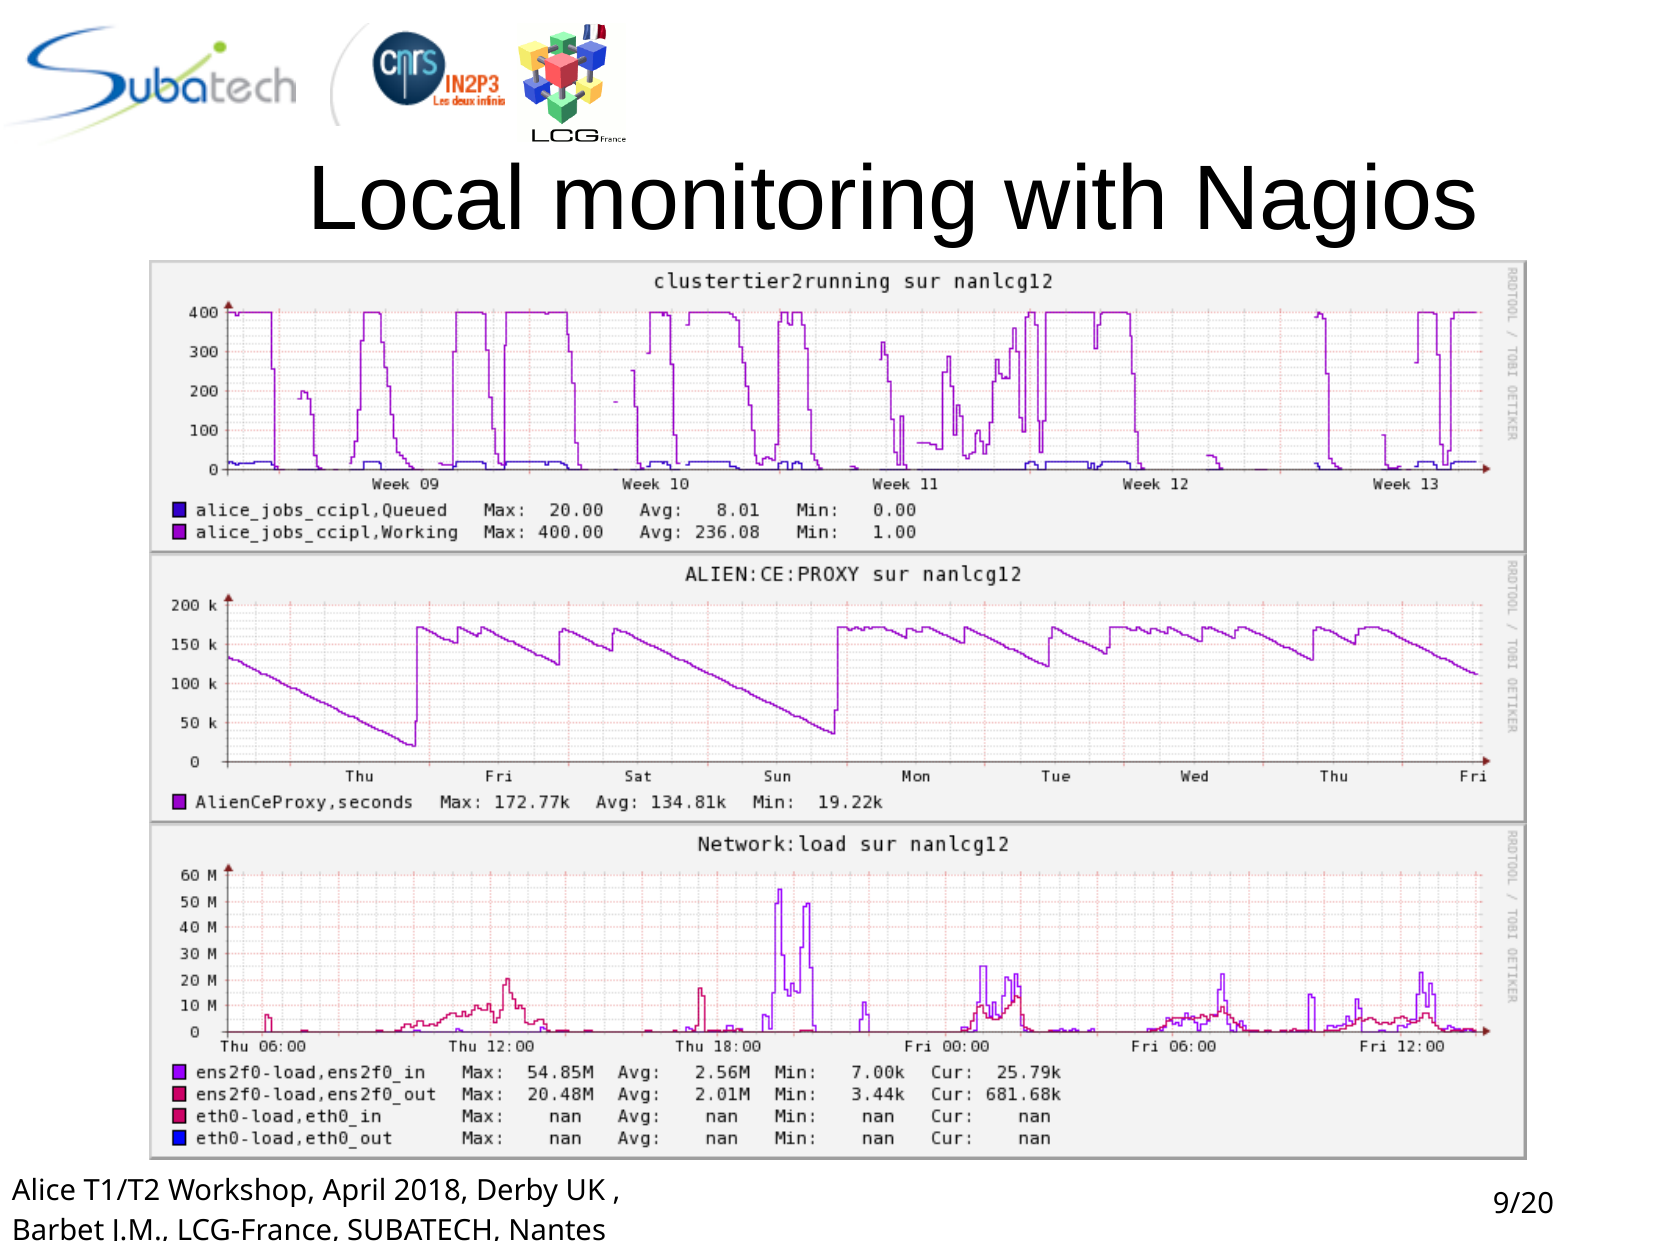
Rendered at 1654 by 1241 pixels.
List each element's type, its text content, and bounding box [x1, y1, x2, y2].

picture [330, 23, 505, 94]
picture [3, 10, 296, 150]
title Local monitoring with Nagios [149, 94, 1638, 302]
picture [517, 23, 626, 94]
picture [149, 260, 1527, 1160]
